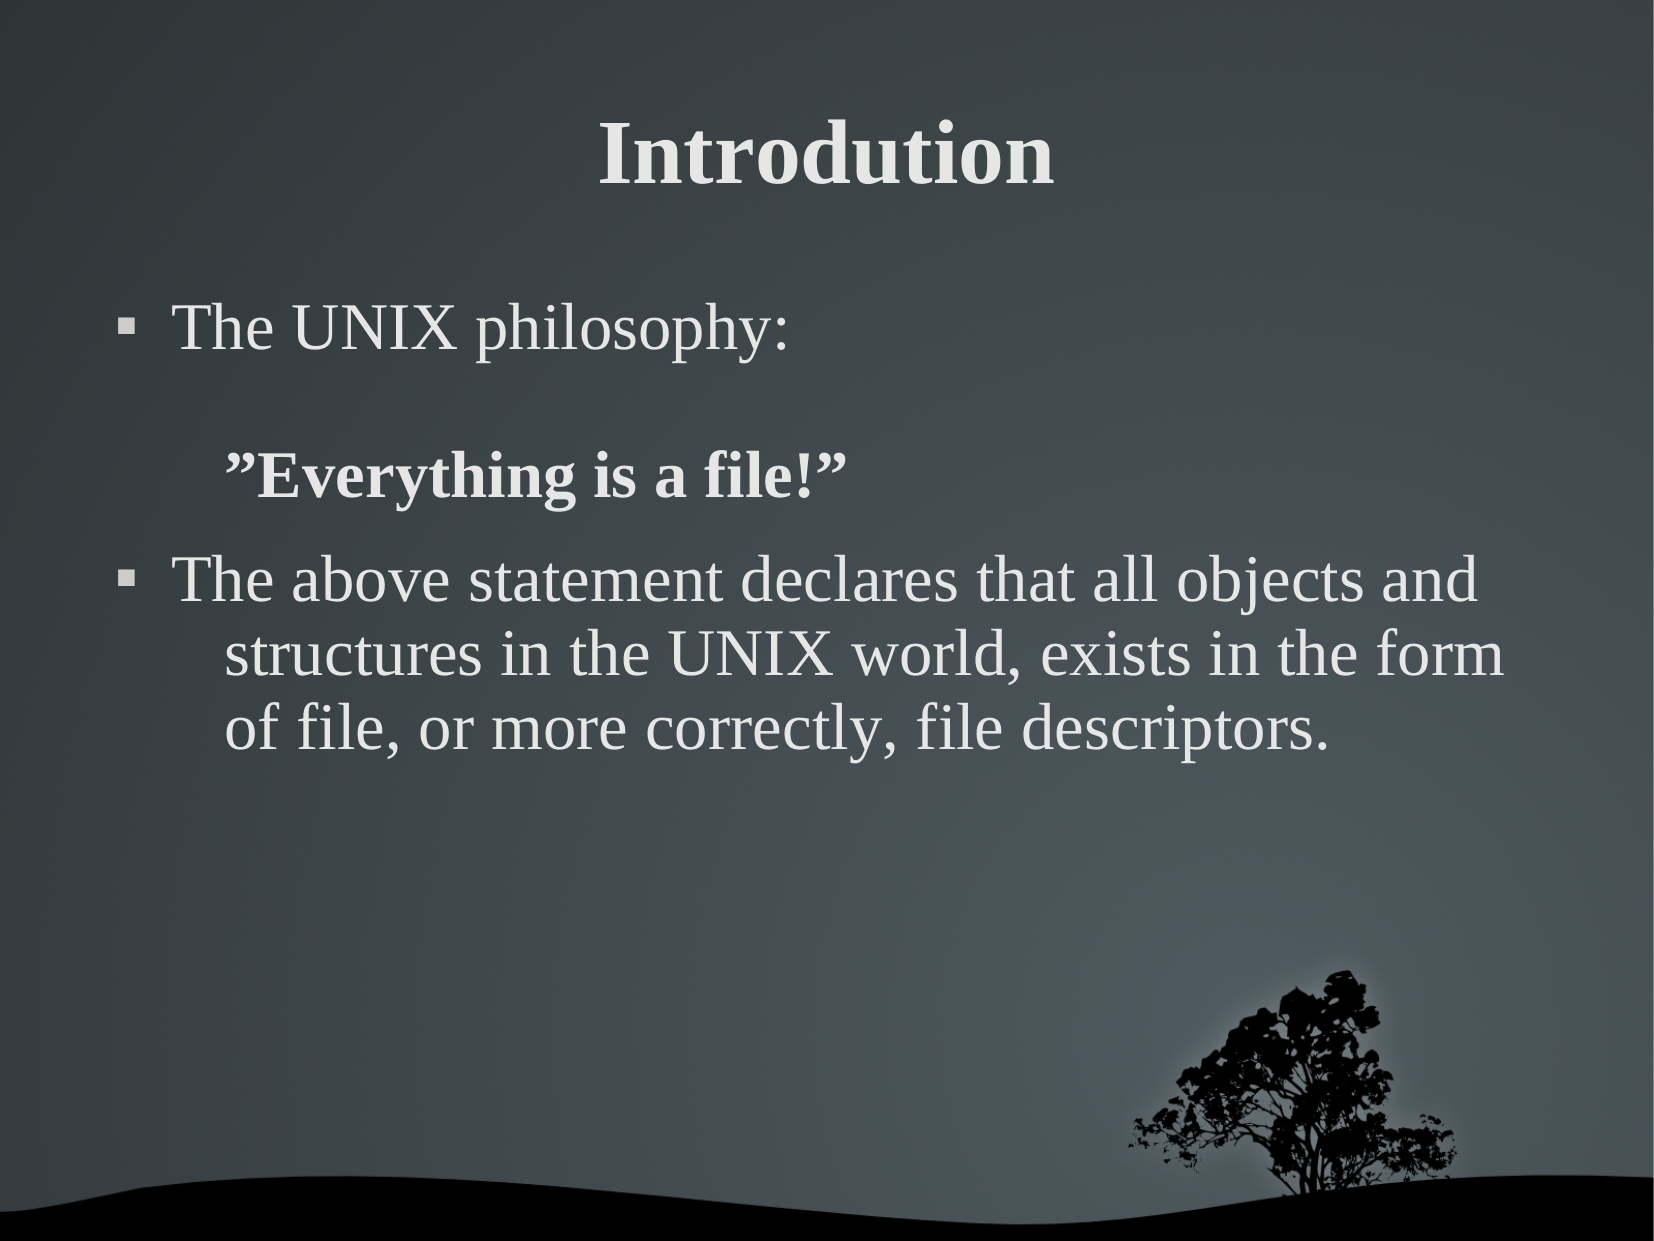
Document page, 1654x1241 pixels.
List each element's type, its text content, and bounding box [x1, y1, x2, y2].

list The UNIX philosophy: ”Everything is a file!” The above statement declares that all objects and structures in the UNIX world, exists in the form of file, or more correctly, file descriptors. [82, 290, 1571, 1109]
picture [0, 0, 1654, 1241]
title Introdution [82, 49, 1571, 257]
